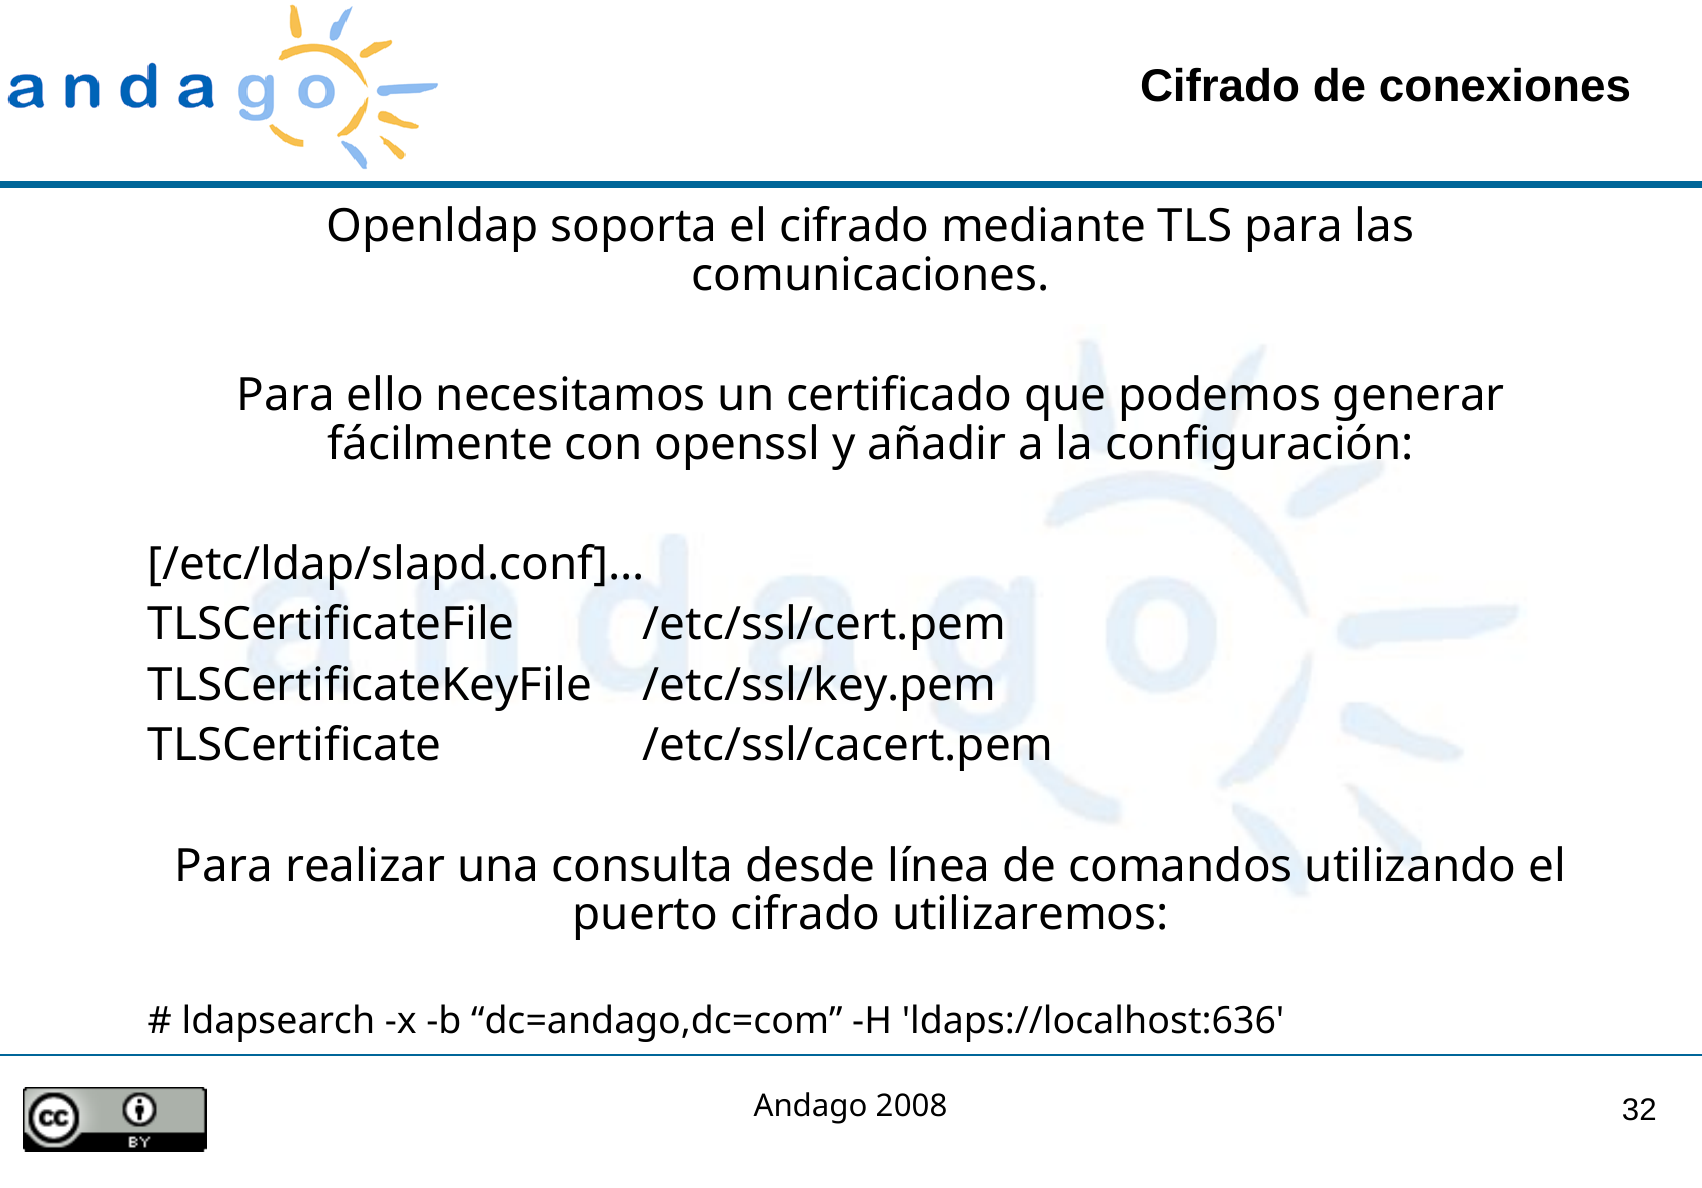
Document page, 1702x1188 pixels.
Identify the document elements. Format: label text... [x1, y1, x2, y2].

picture [23, 1087, 207, 1152]
title Cifrado de conexiones [255, 0, 1702, 181]
subtitle Openldap soporta el cifrado mediante TLS para las comunicaciones. Para ello necesitamos un certificado que podemos generar fácilmente con openssl y añadir a la configuración: [/etc/ldap/slapd.conf]... TLSCertificateFile /etc/ssl/cert.pem TLSCertificateKeyFile /etc/ssl/key.pem TLSCertificate /etc/ssl/cacert.pem Para realizar una consulta desde línea de comandos utilizando el puerto cifrado utilizaremos: # ldapsearch -x -b “dc=andago,dc=com” -H 'ldaps://localhost:636' [147, 236, 1595, 1009]
picture [0, 0, 255, 175]
